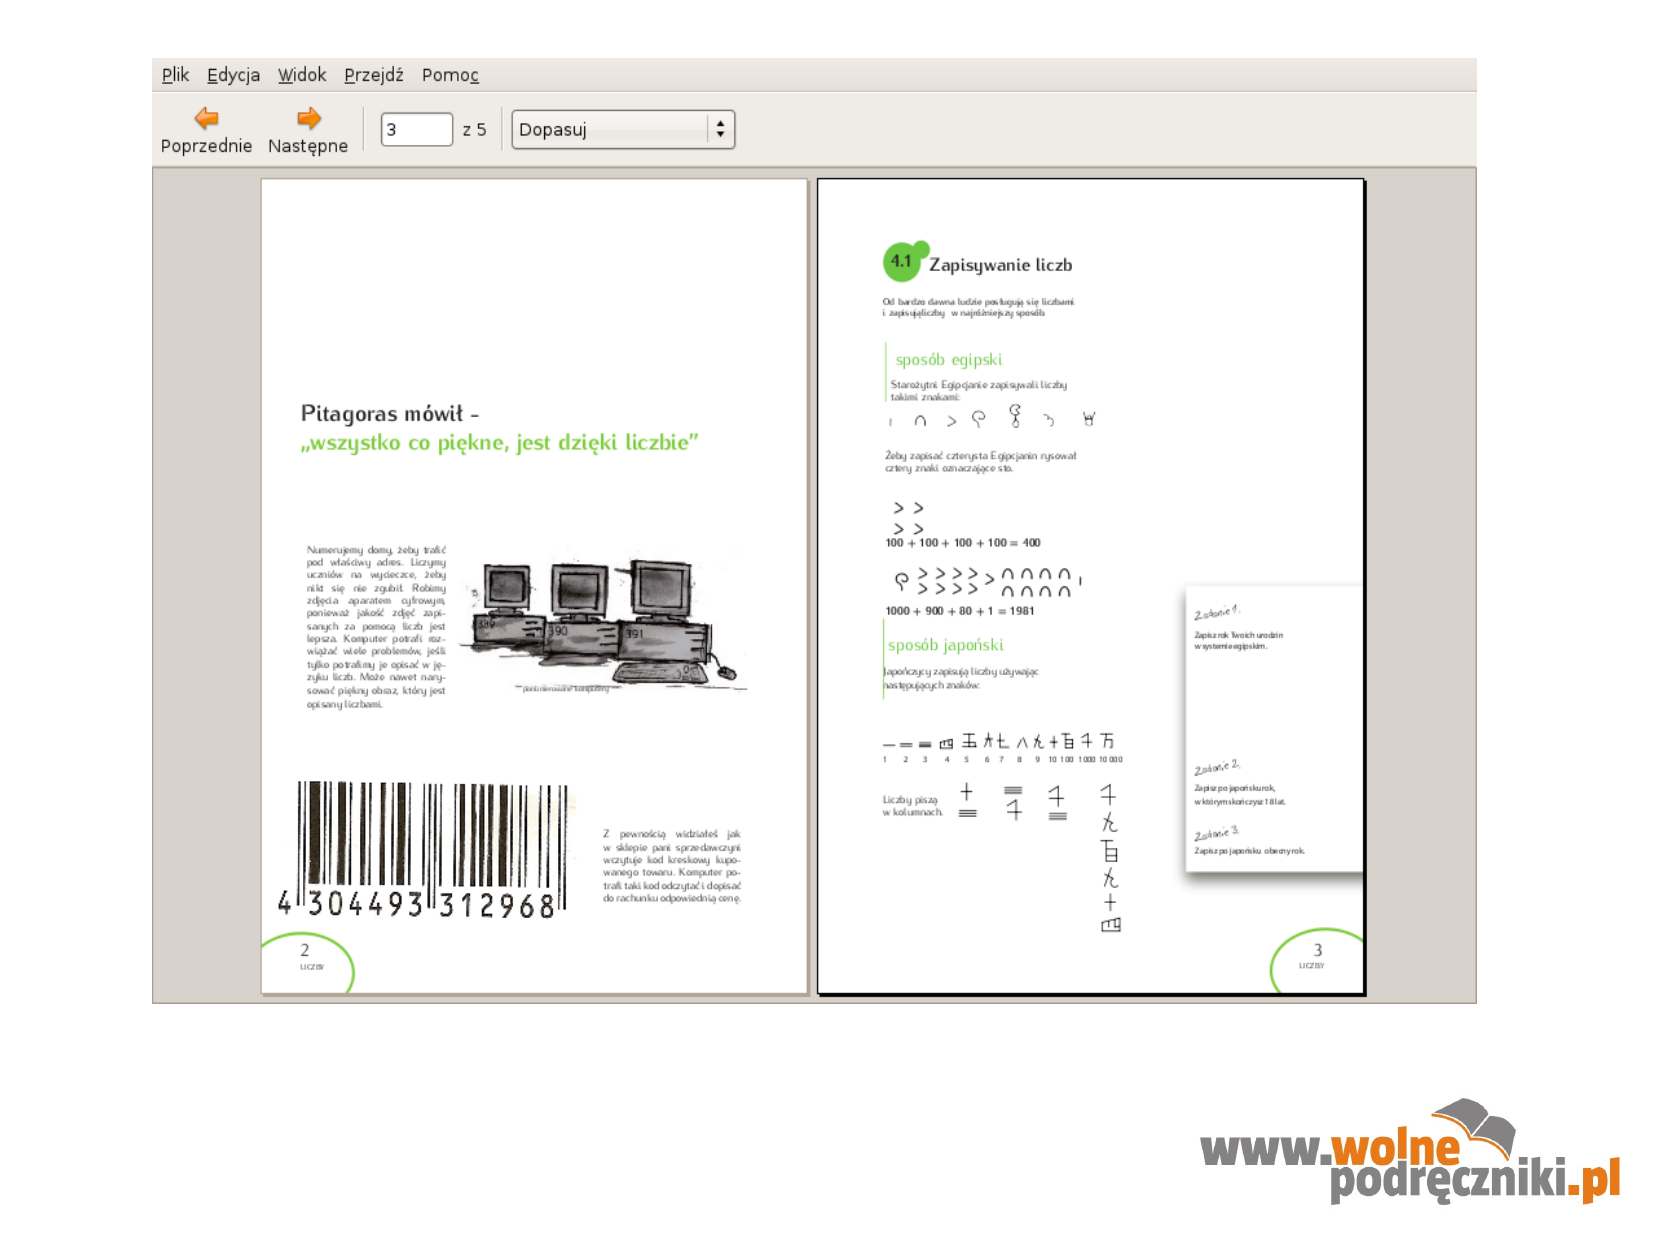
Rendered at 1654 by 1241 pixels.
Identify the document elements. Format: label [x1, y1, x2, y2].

picture [1198, 1092, 1625, 1211]
picture [152, 58, 1477, 1004]
